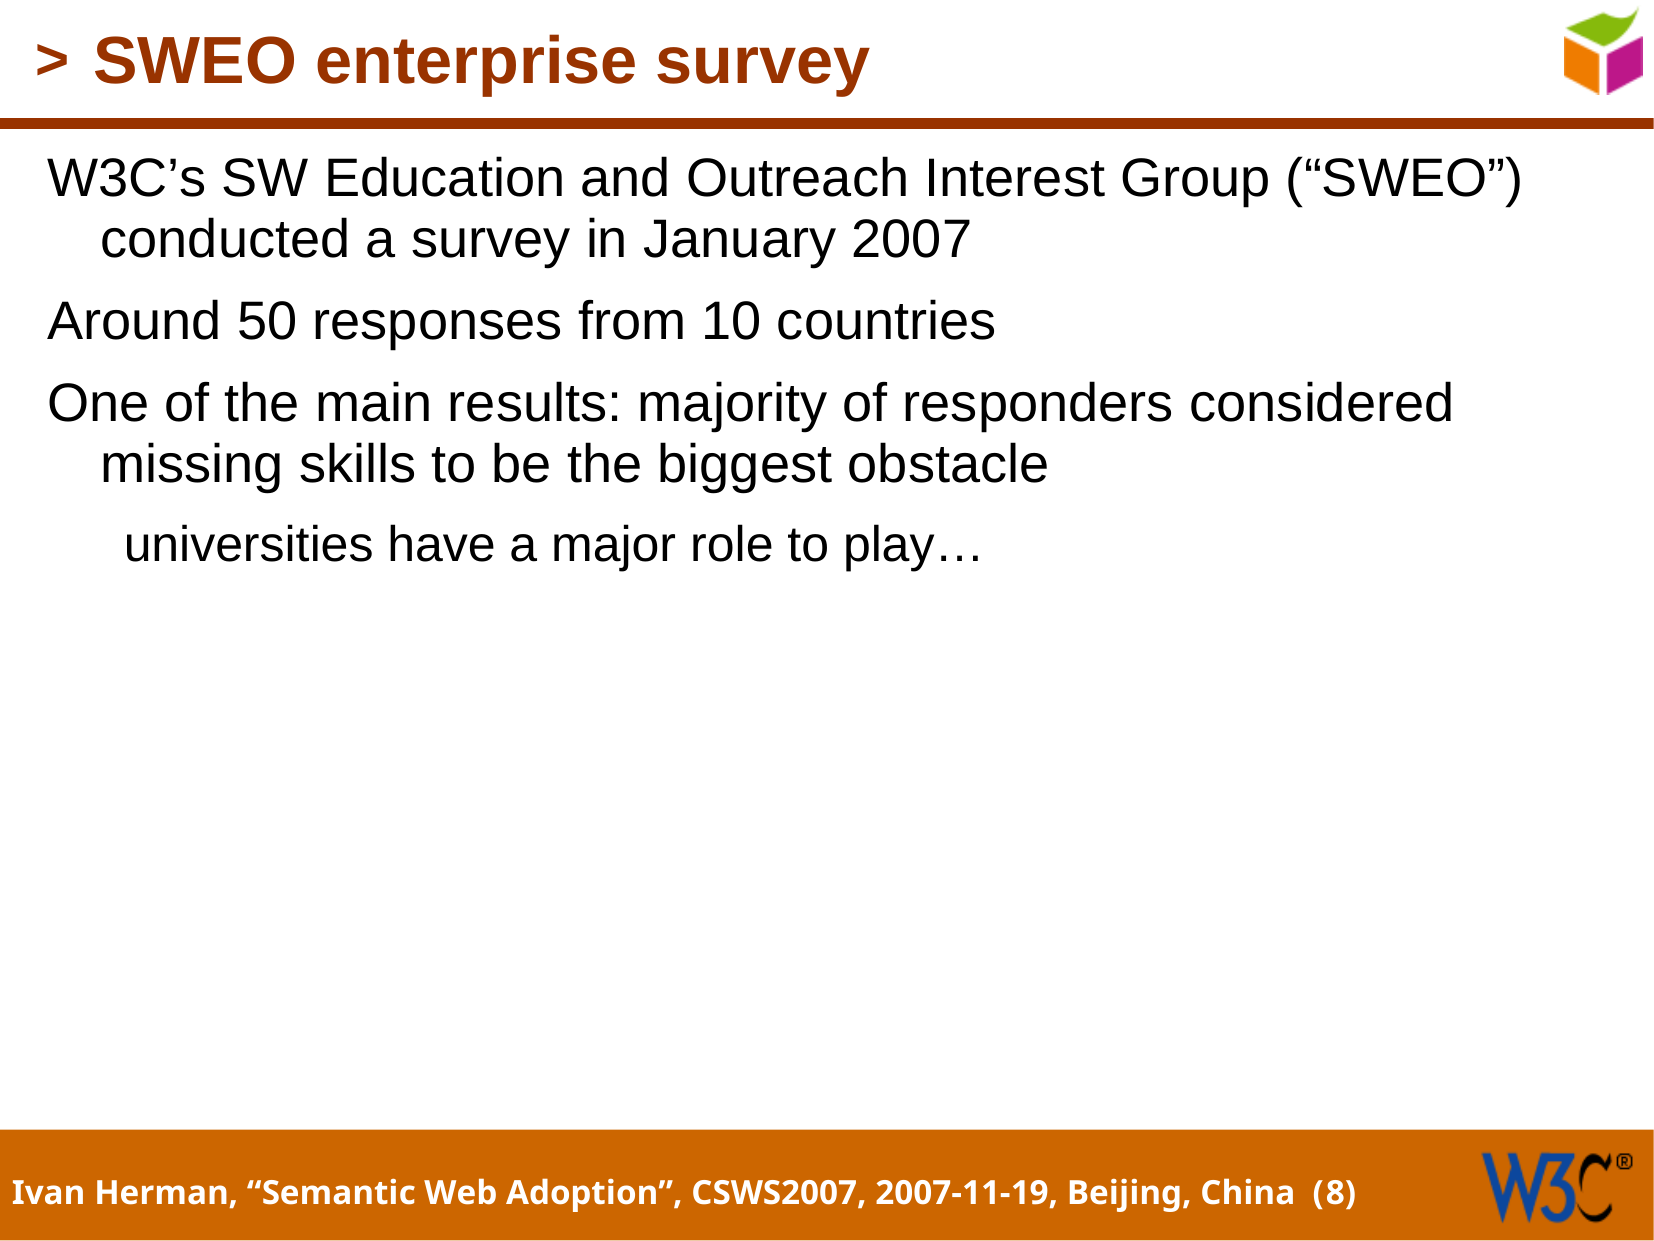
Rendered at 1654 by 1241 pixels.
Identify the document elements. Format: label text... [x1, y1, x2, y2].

picture [1477, 1149, 1639, 1228]
list W3C’s SW Education and Outreach Interest Group (“SWEO”) conducted a survey in January 2007 Around 50 responses from 10 countries One of the main results: majority of responders considered missing skills to be the biggest obstacle universities have a major role to play… [29, 147, 1624, 1119]
title SWEO enterprise survey [93, 7, 1493, 111]
picture [1564, 5, 1643, 95]
